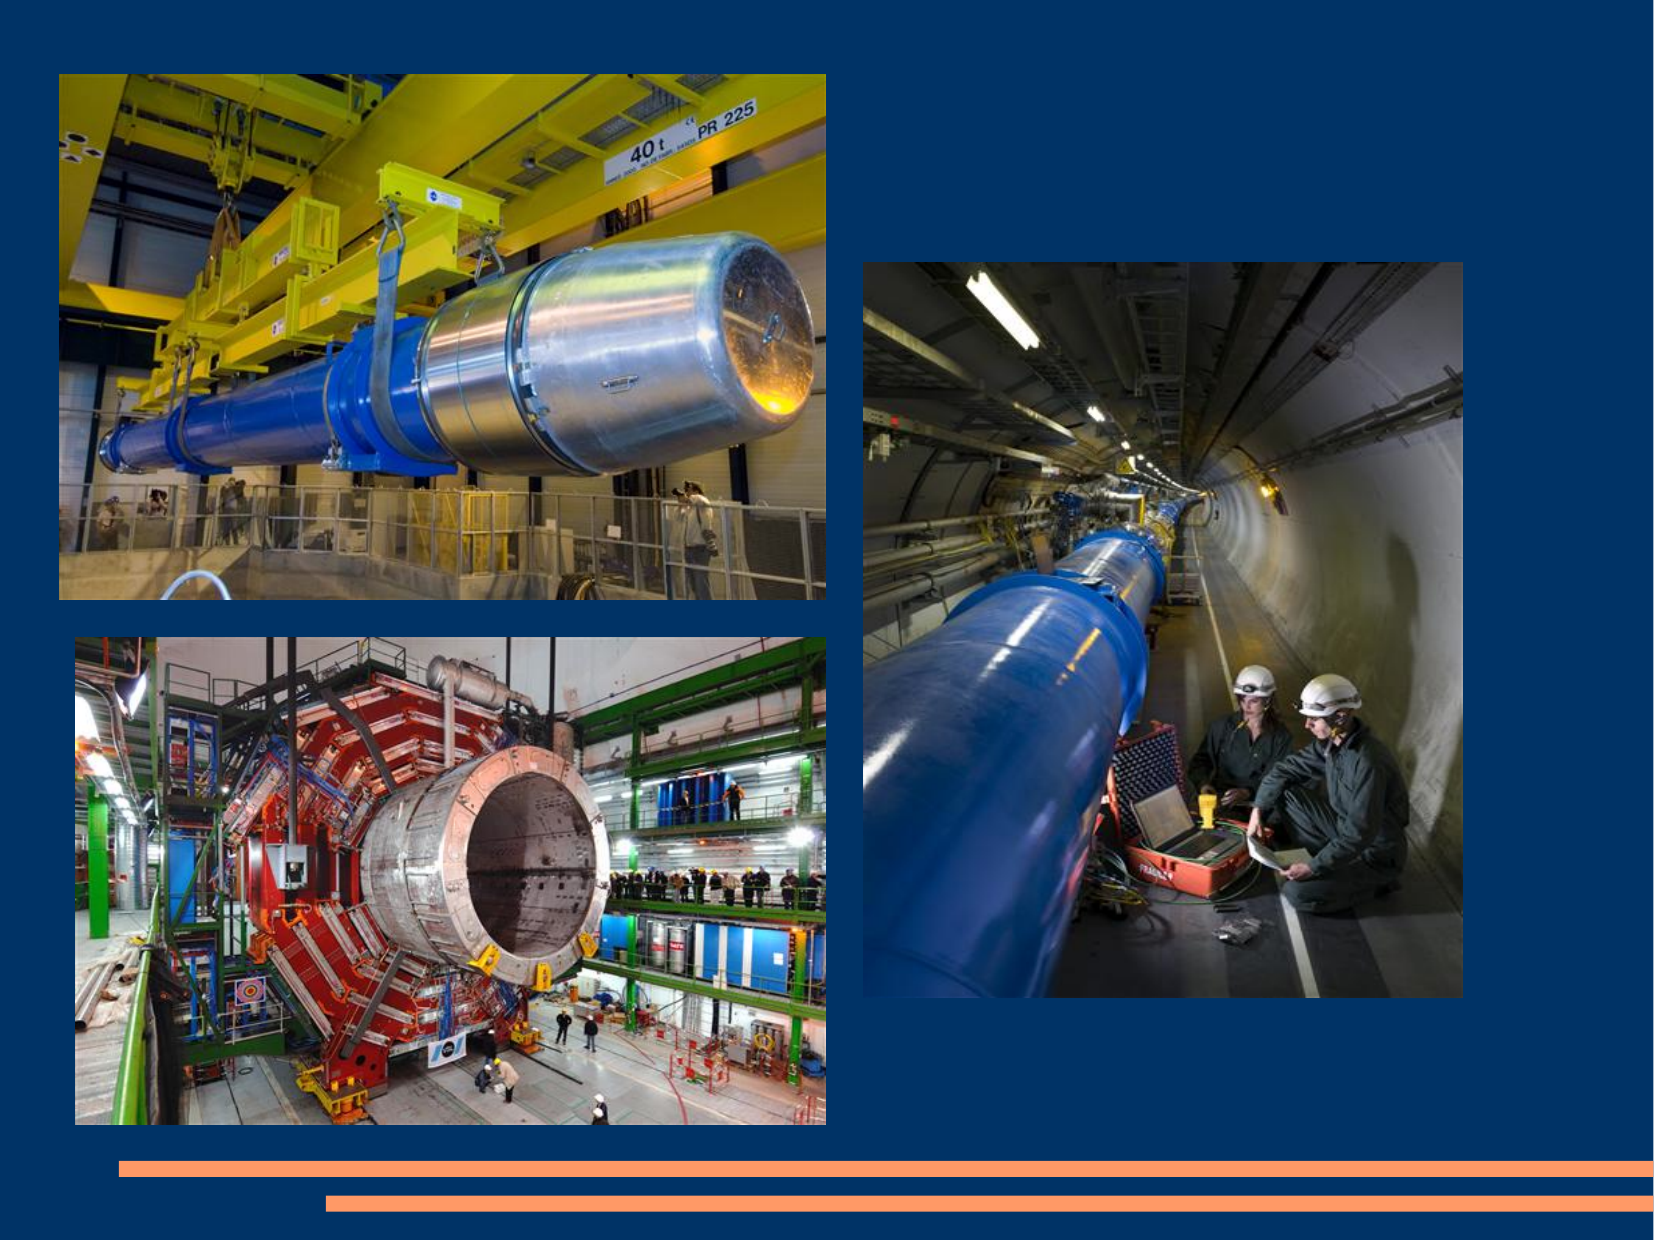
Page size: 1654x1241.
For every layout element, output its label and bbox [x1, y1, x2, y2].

picture [59, 74, 826, 601]
picture [75, 637, 826, 1126]
picture [863, 262, 1463, 998]
